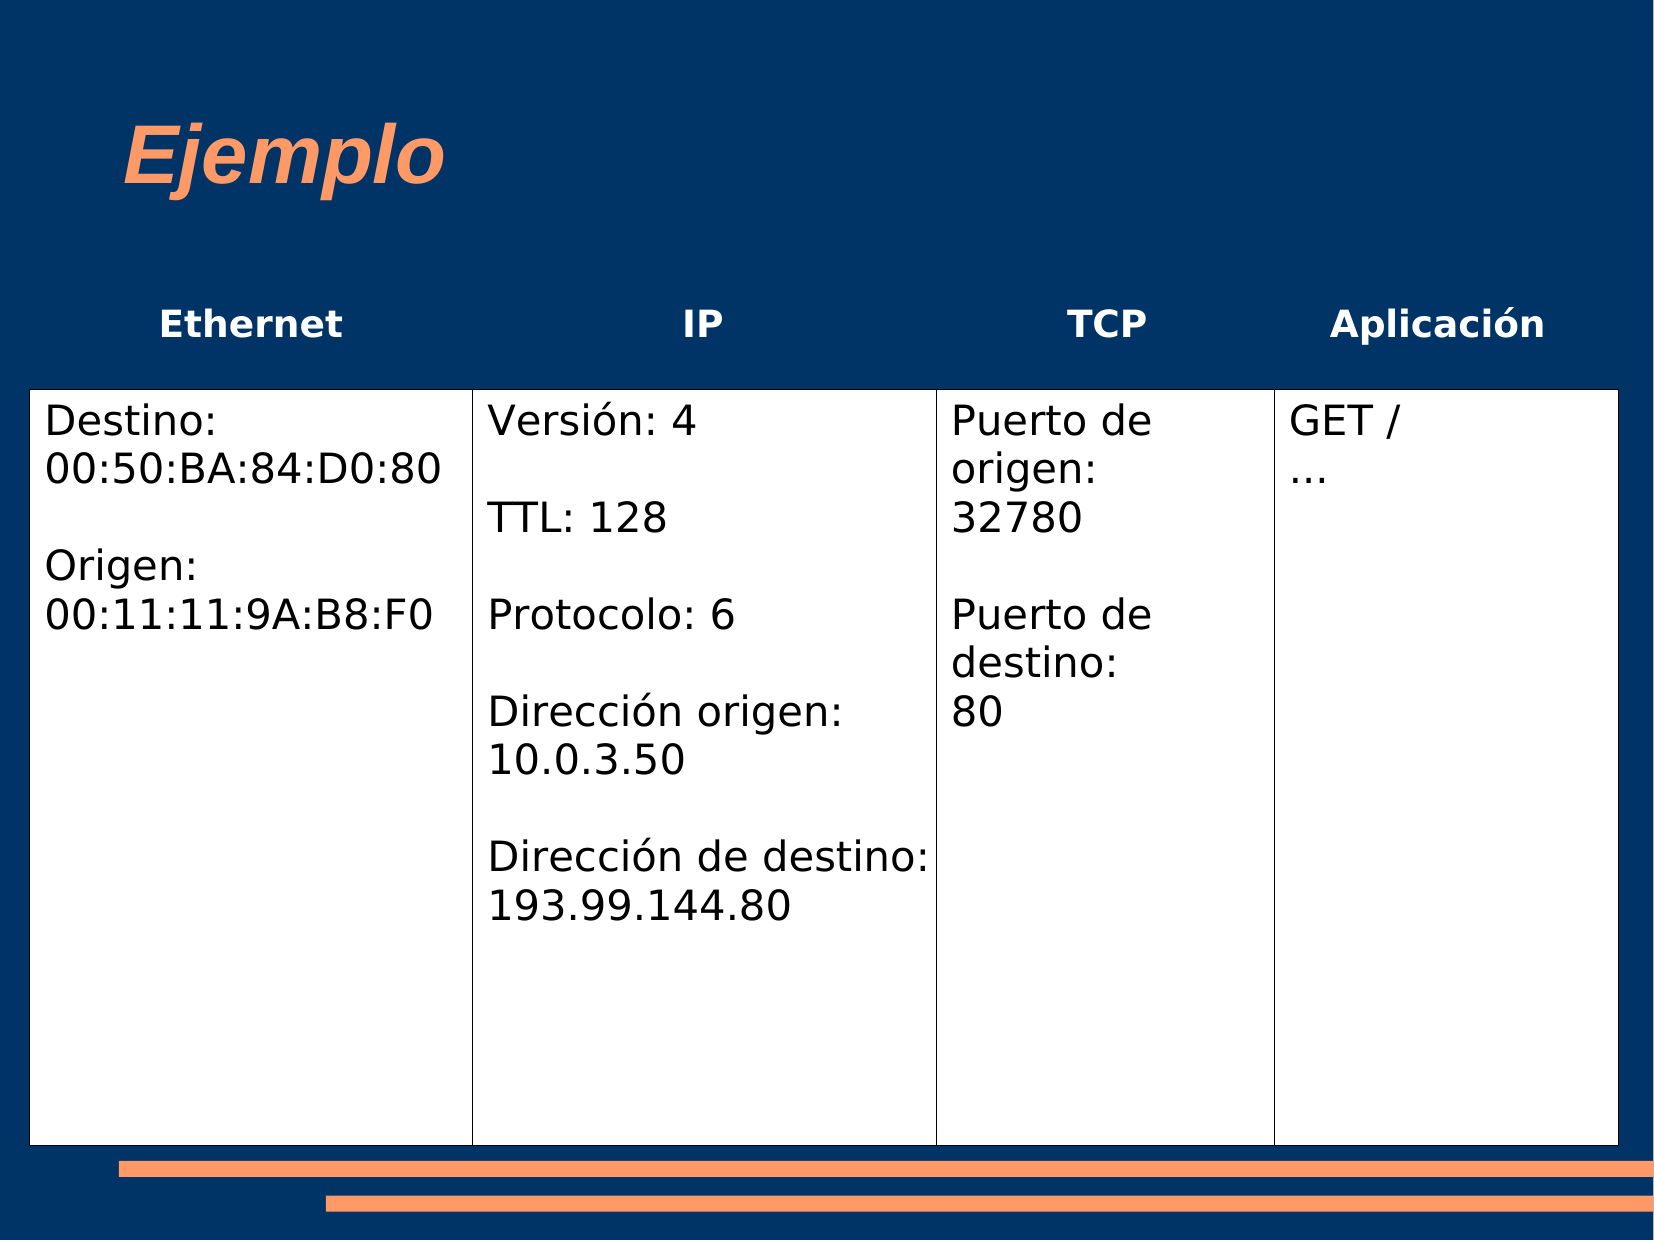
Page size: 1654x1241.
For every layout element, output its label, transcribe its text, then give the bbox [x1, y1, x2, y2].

text_box Puerto de origen: 32780 Puerto de destino: 80 [936, 389, 1274, 1146]
text_box Aplicación [1275, 295, 1601, 355]
text_box Versión: 4 TTL: 128 Protocolo: 6 Dirección origen: 10.0.3.50 Dirección de destino: 193.99.144.80 [472, 389, 936, 1146]
text_box GET / ... [1274, 389, 1619, 1146]
text_box IP [466, 295, 939, 355]
title Ejemplo [123, 59, 1536, 252]
text_box Ethernet [29, 295, 466, 355]
text_box Destino: 00:50:BA:84:D0:80 Origen: 00:11:11:9A:B8:F0 [29, 389, 472, 1146]
text_box TCP [944, 295, 1270, 355]
